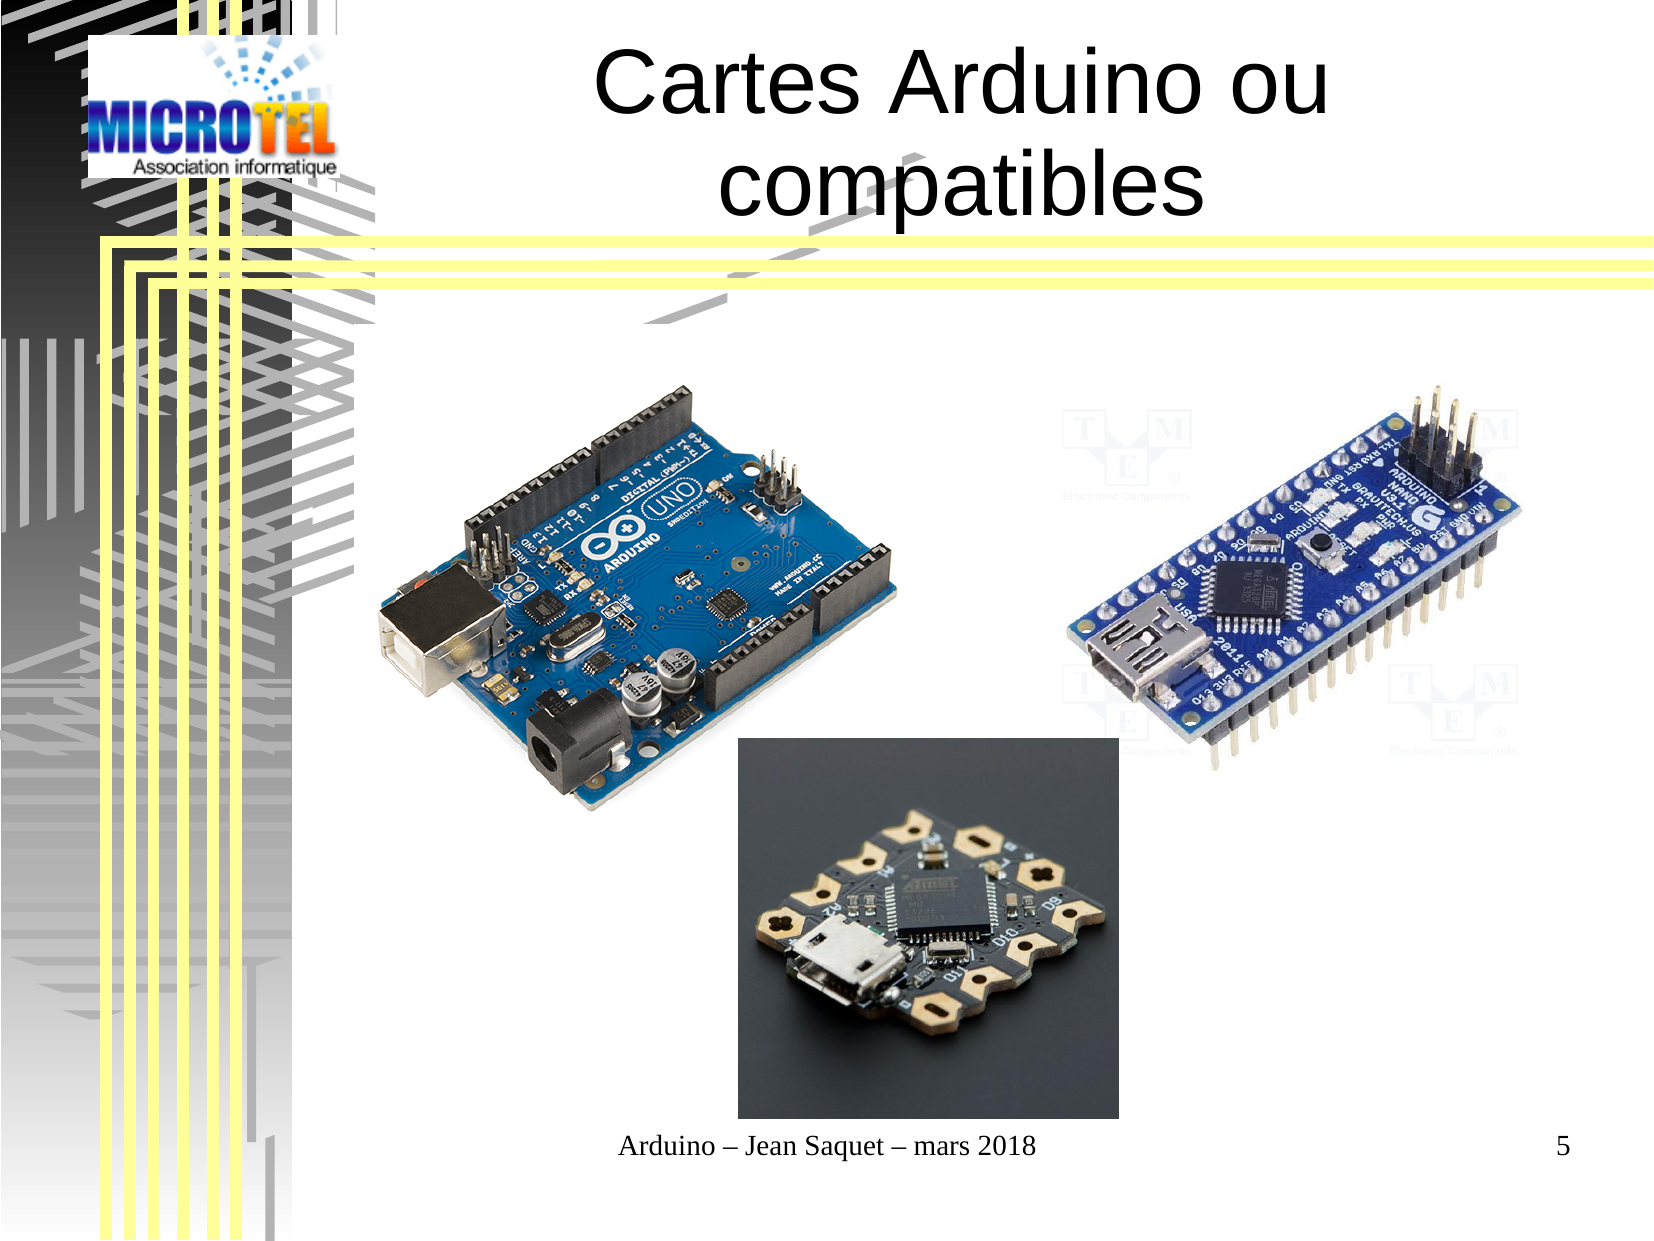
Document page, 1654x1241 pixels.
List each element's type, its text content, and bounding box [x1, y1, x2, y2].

picture [88, 35, 340, 178]
subtitle [291, 298, 1567, 1118]
title Cartes Arduino ou compatibles [354, 29, 1571, 237]
picture [354, 324, 1550, 1119]
